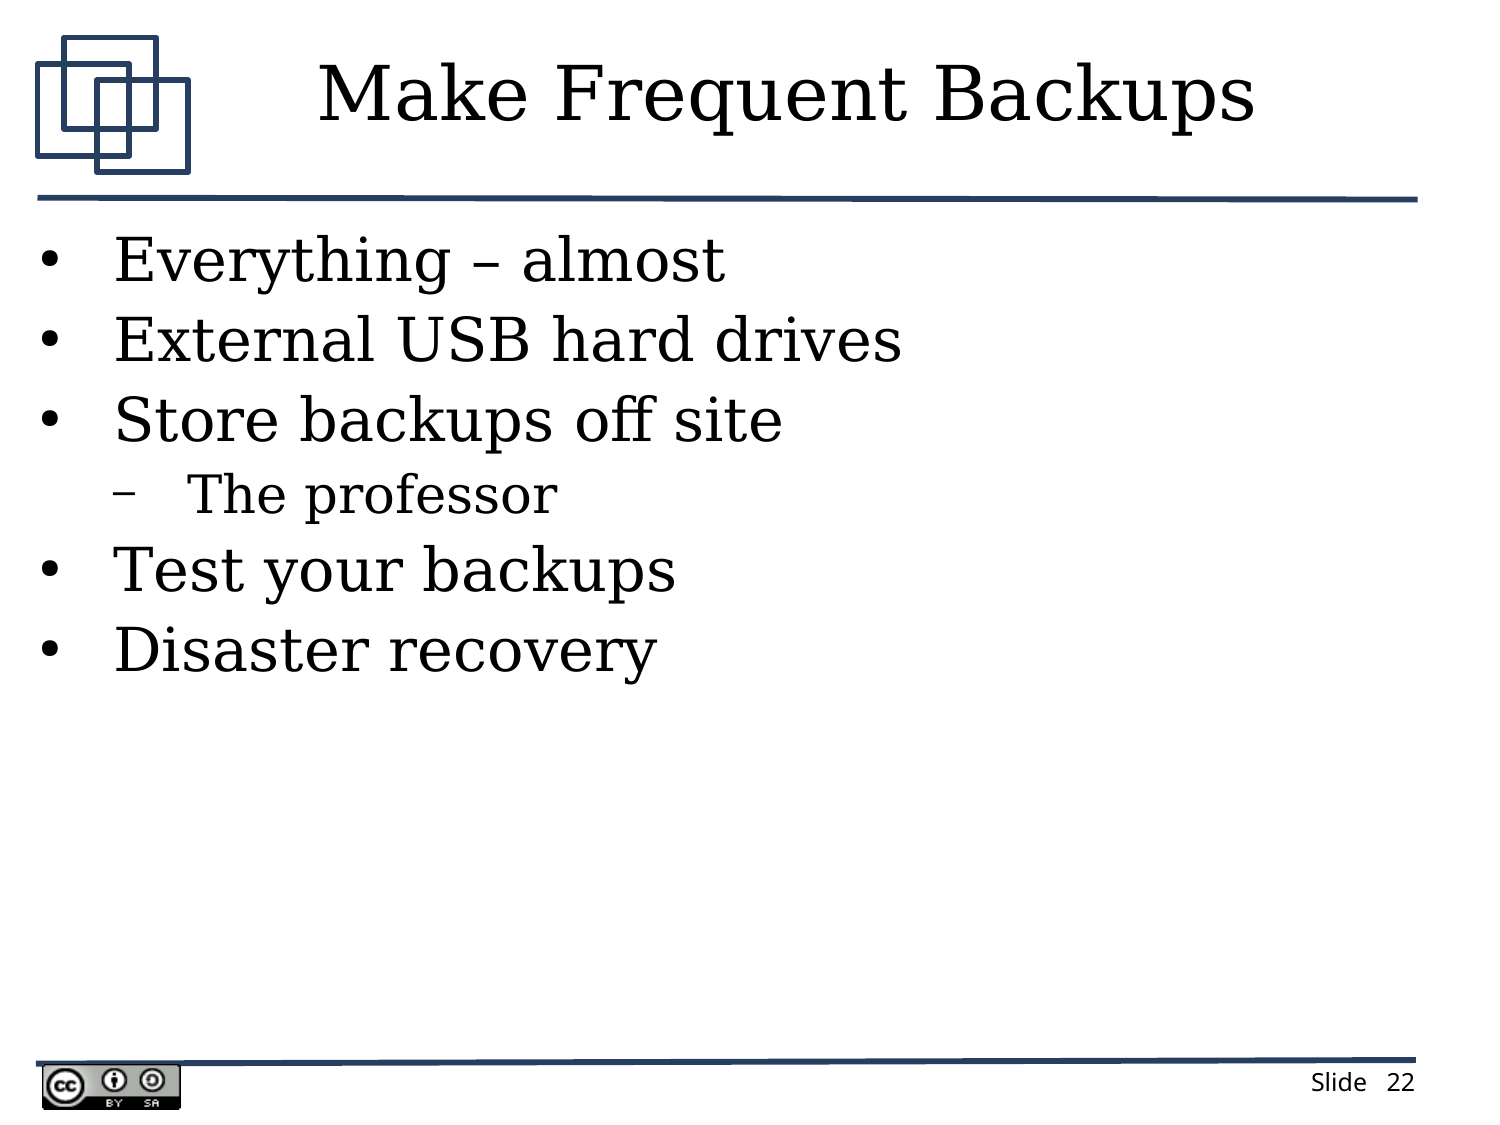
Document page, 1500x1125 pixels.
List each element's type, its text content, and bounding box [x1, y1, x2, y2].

title Make Frequent Backups [150, 0, 1425, 188]
list Everything – almost External USB hard drives Store backups off site The professor Test your backups Disaster recovery [37, 224, 1425, 968]
picture [42, 1064, 181, 1110]
